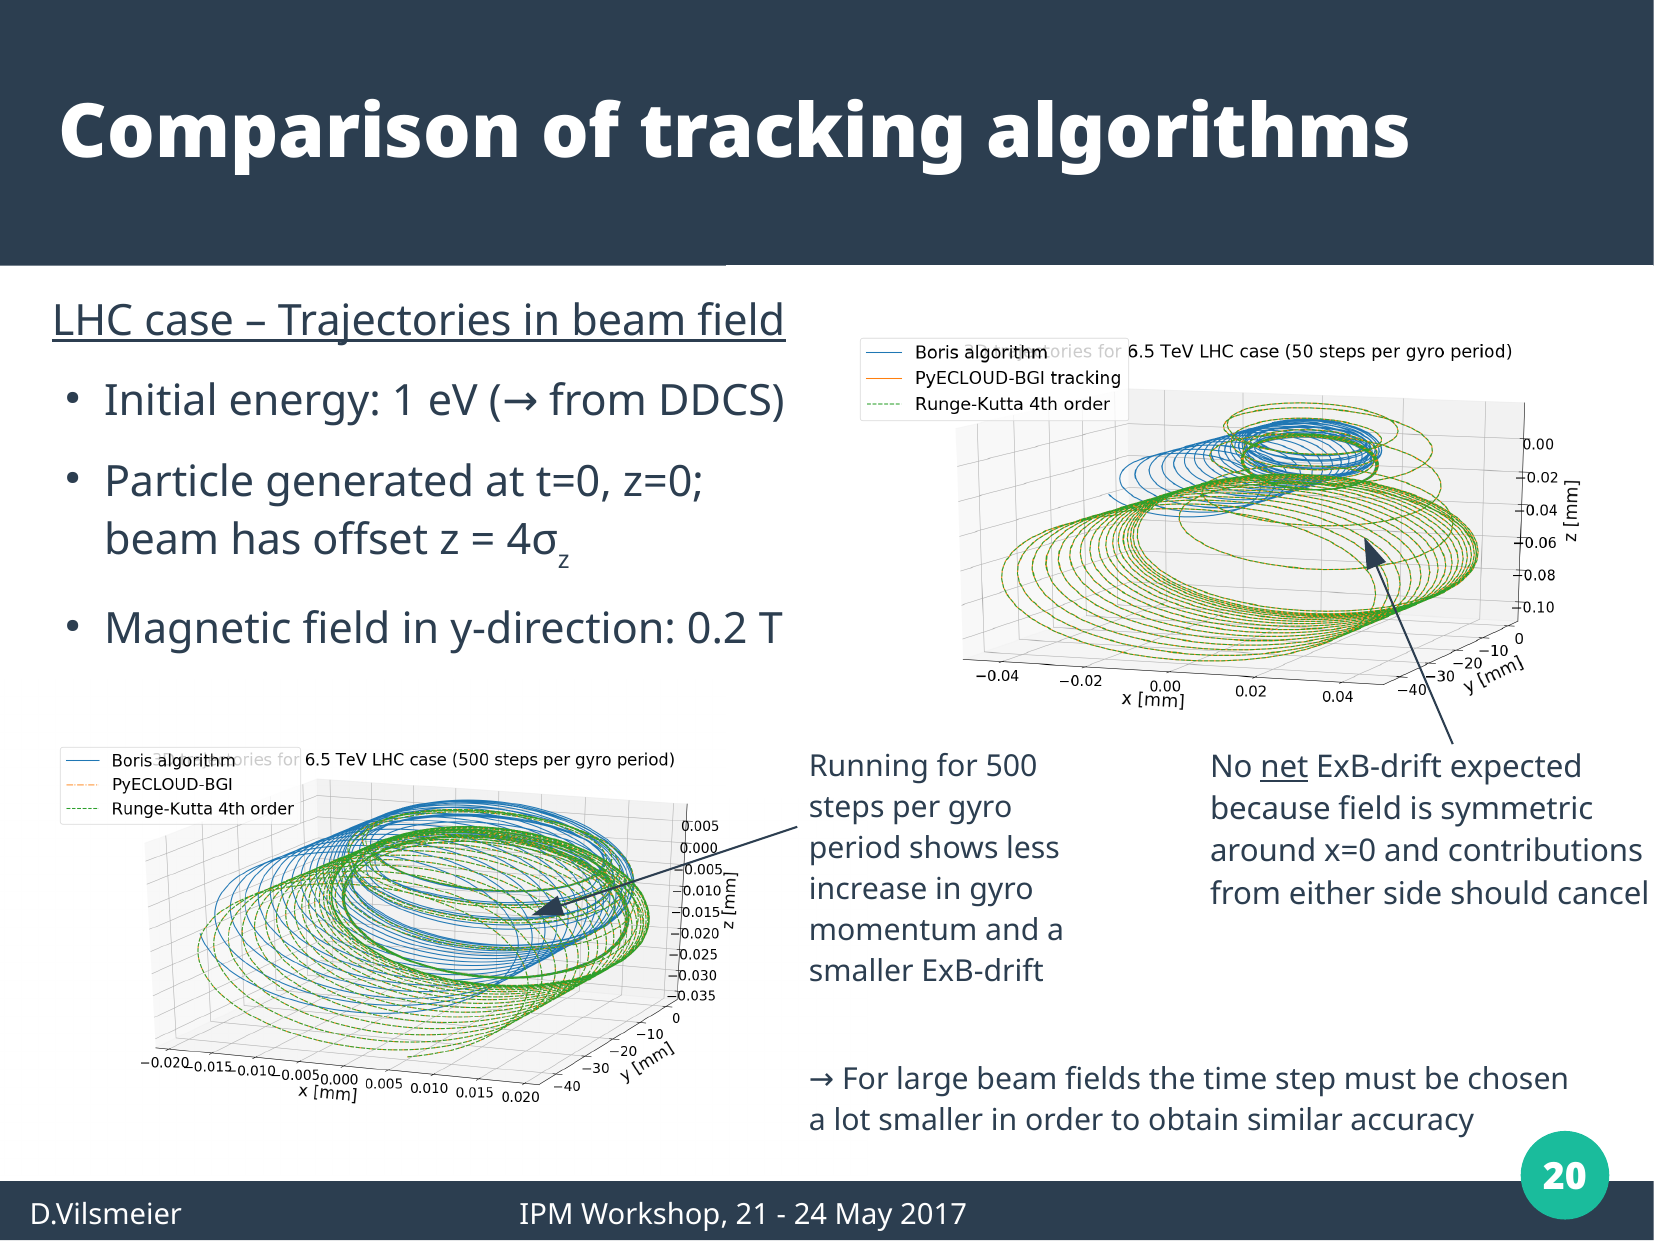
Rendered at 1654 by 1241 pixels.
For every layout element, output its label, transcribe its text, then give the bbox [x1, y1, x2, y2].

list LHC case – Trajectories in beam field Initial energy: 1 eV (→ from DDCS) Particle generated at t=0, z=0; beam has offset z = 4σz Magnetic field in y-direction: 0.2 T [51, 289, 790, 709]
list Running for 500 steps per gyro period shows less increase in gyro momentum and a smaller ExB-drift [809, 744, 1105, 1034]
title Comparison of tracking algorithms [59, 49, 1595, 207]
picture [0, 265, 1654, 1176]
list No net ExB-drift expected because field is symmetric around x=0 and contributions from either side should cancel [1210, 744, 1654, 916]
list → For large beam fields the time step must be chosen a lot smaller in order to obtain similar accuracy [809, 1057, 1577, 1205]
